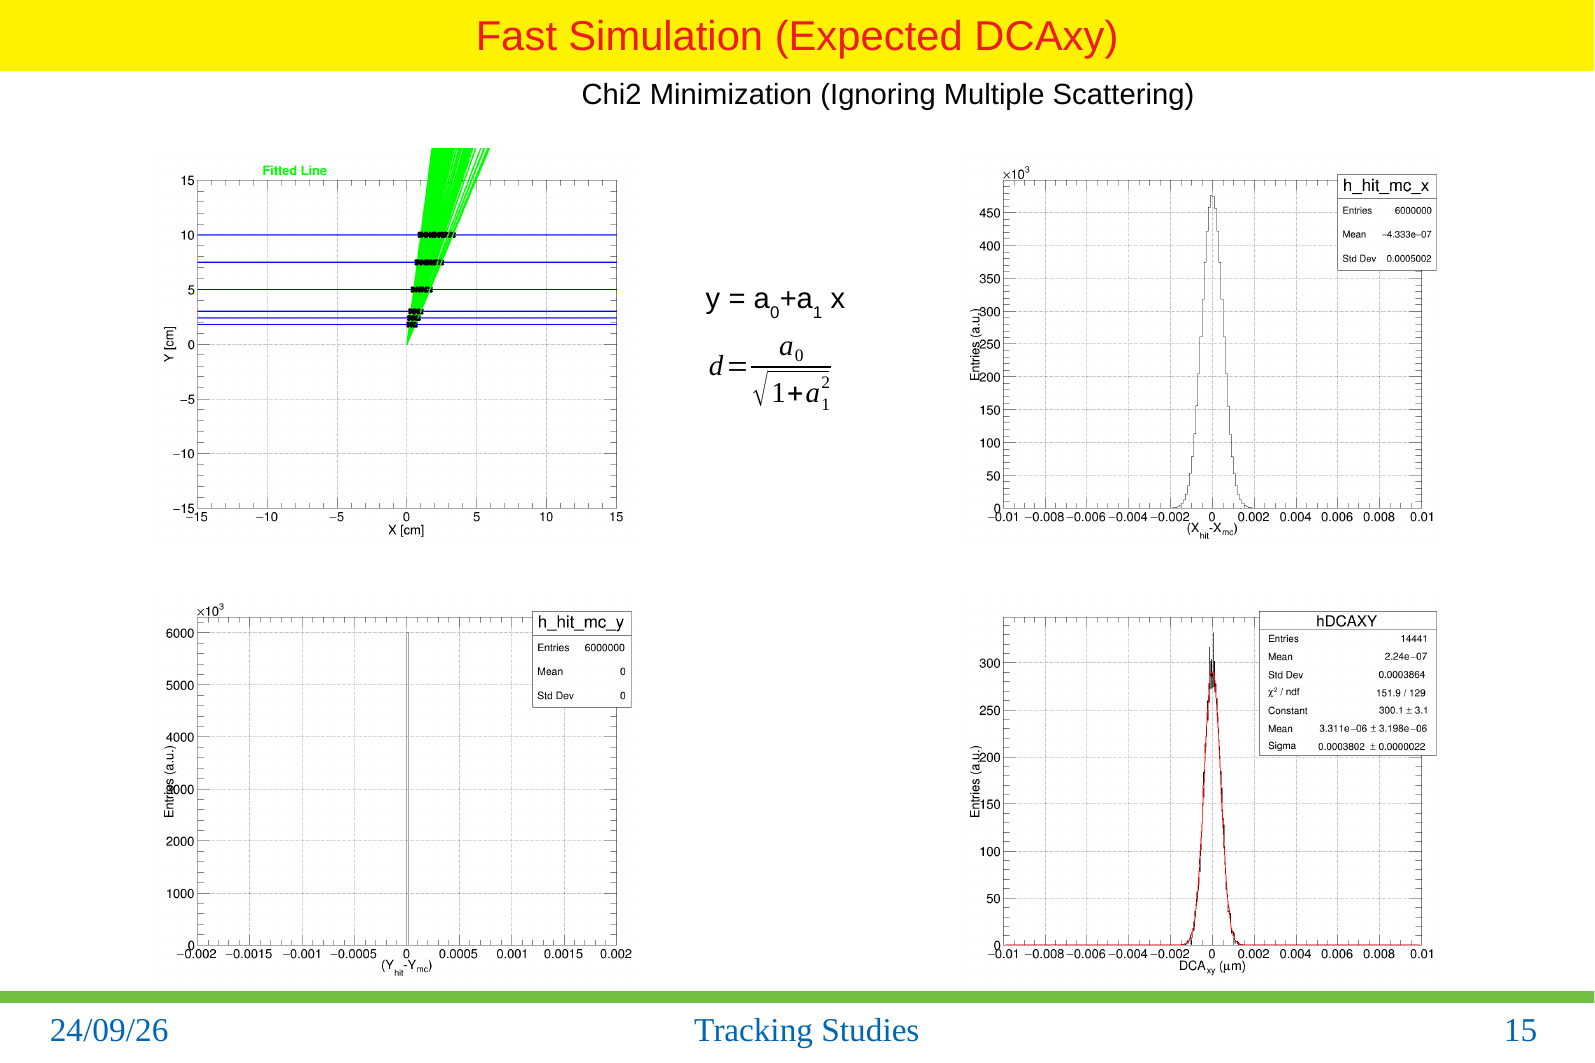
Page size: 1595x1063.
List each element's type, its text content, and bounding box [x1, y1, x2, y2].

title Fast Simulation (Expected DCAxy) [0, 0, 1595, 71]
picture [148, 148, 641, 548]
picture [954, 585, 1446, 985]
chart [702, 328, 839, 413]
text_box y = a0+a1 x [690, 274, 951, 414]
text_box Chi2 Minimization (Ignoring Multiple Scattering) [566, 70, 1252, 151]
picture [148, 585, 641, 985]
picture [954, 148, 1446, 548]
